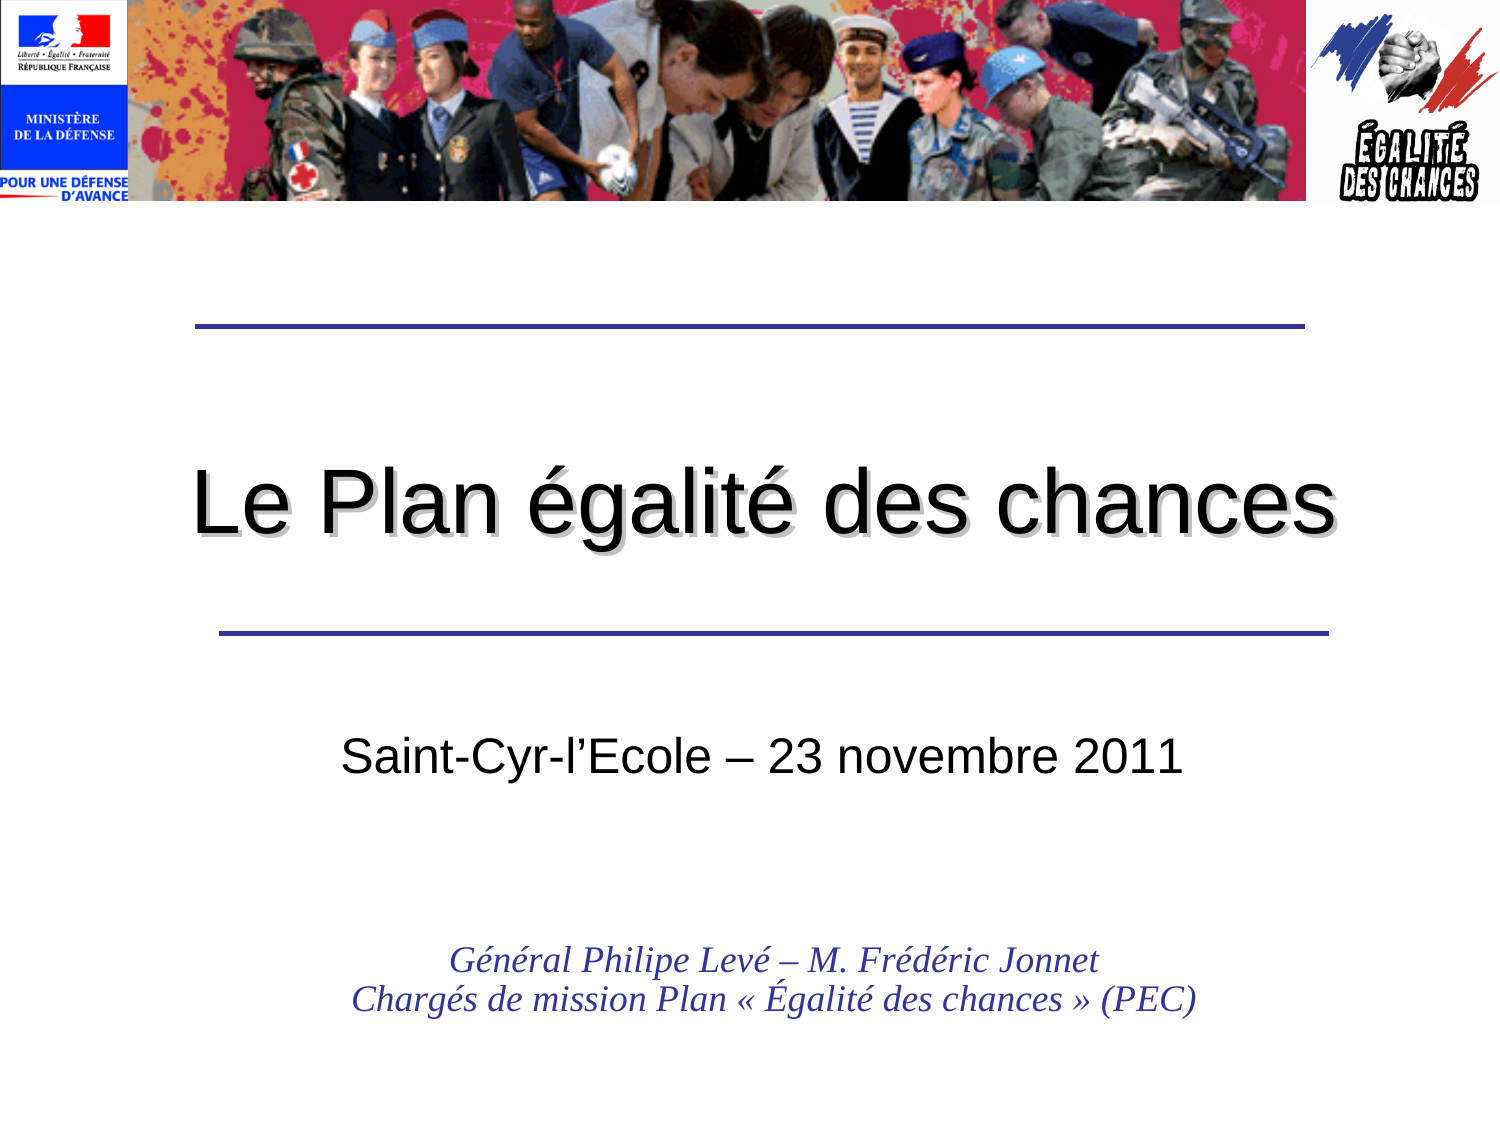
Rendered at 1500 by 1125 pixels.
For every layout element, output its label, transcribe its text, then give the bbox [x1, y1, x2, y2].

title Le Plan égalité des chances [159, 255, 1371, 705]
picture [0, 0, 1306, 201]
text_box Général Philipe Levé – M. Frédéric Jonnet Chargés de mission Plan « Égalité des chances » (PEC) [350, 940, 1208, 1020]
picture [1311, 0, 1500, 204]
text_box Saint-Cyr-l’Ecole – 23 novembre 2011 [325, 716, 1214, 792]
